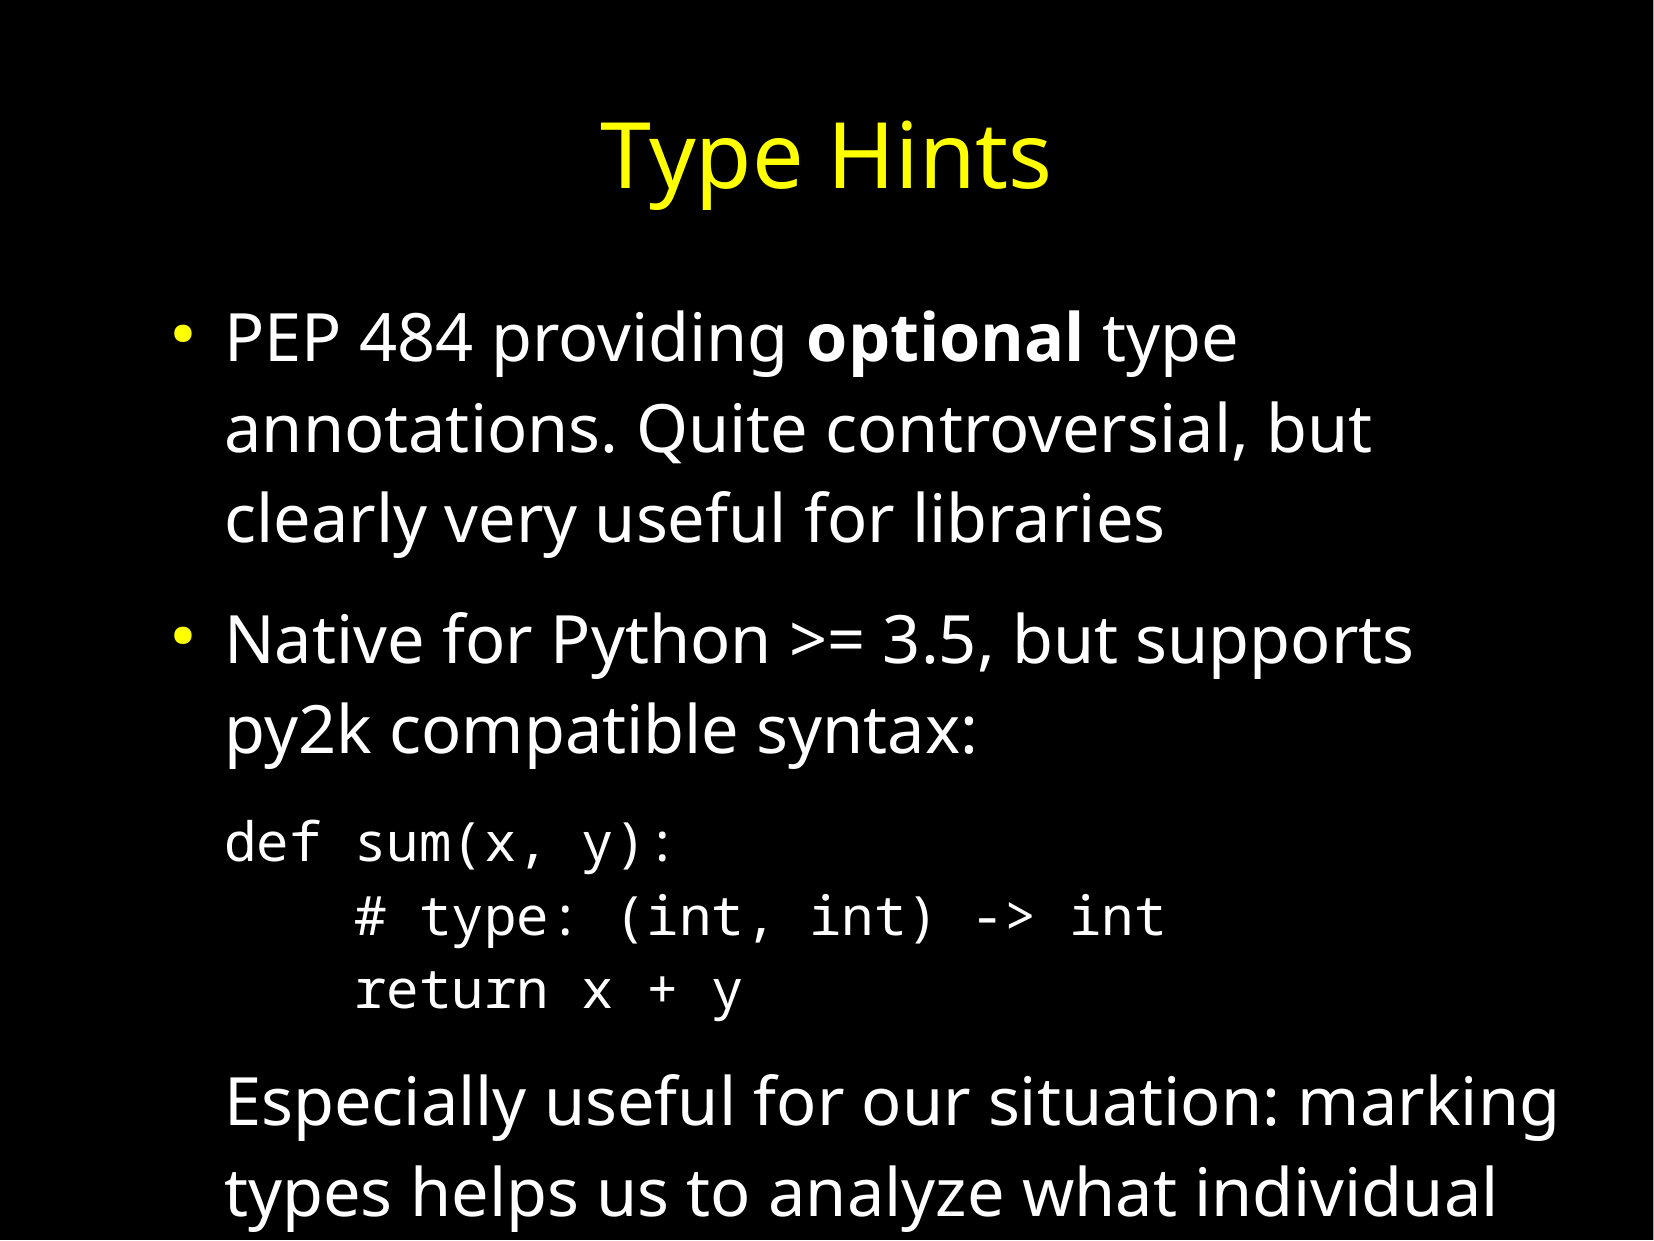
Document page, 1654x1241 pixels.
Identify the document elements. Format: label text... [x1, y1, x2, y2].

title Type Hints [82, 49, 1571, 257]
list PEP 484 providing optional type annotations. Quite controversial, but clearly very useful for libraries Native for Python >= 3.5, but supports py2k compatible syntax: def sum(x, y): # type: (int, int) -> int return x + y Especially useful for our situation: marking types helps us to analyze what individual py2k str actually mean. [82, 290, 1571, 1186]
